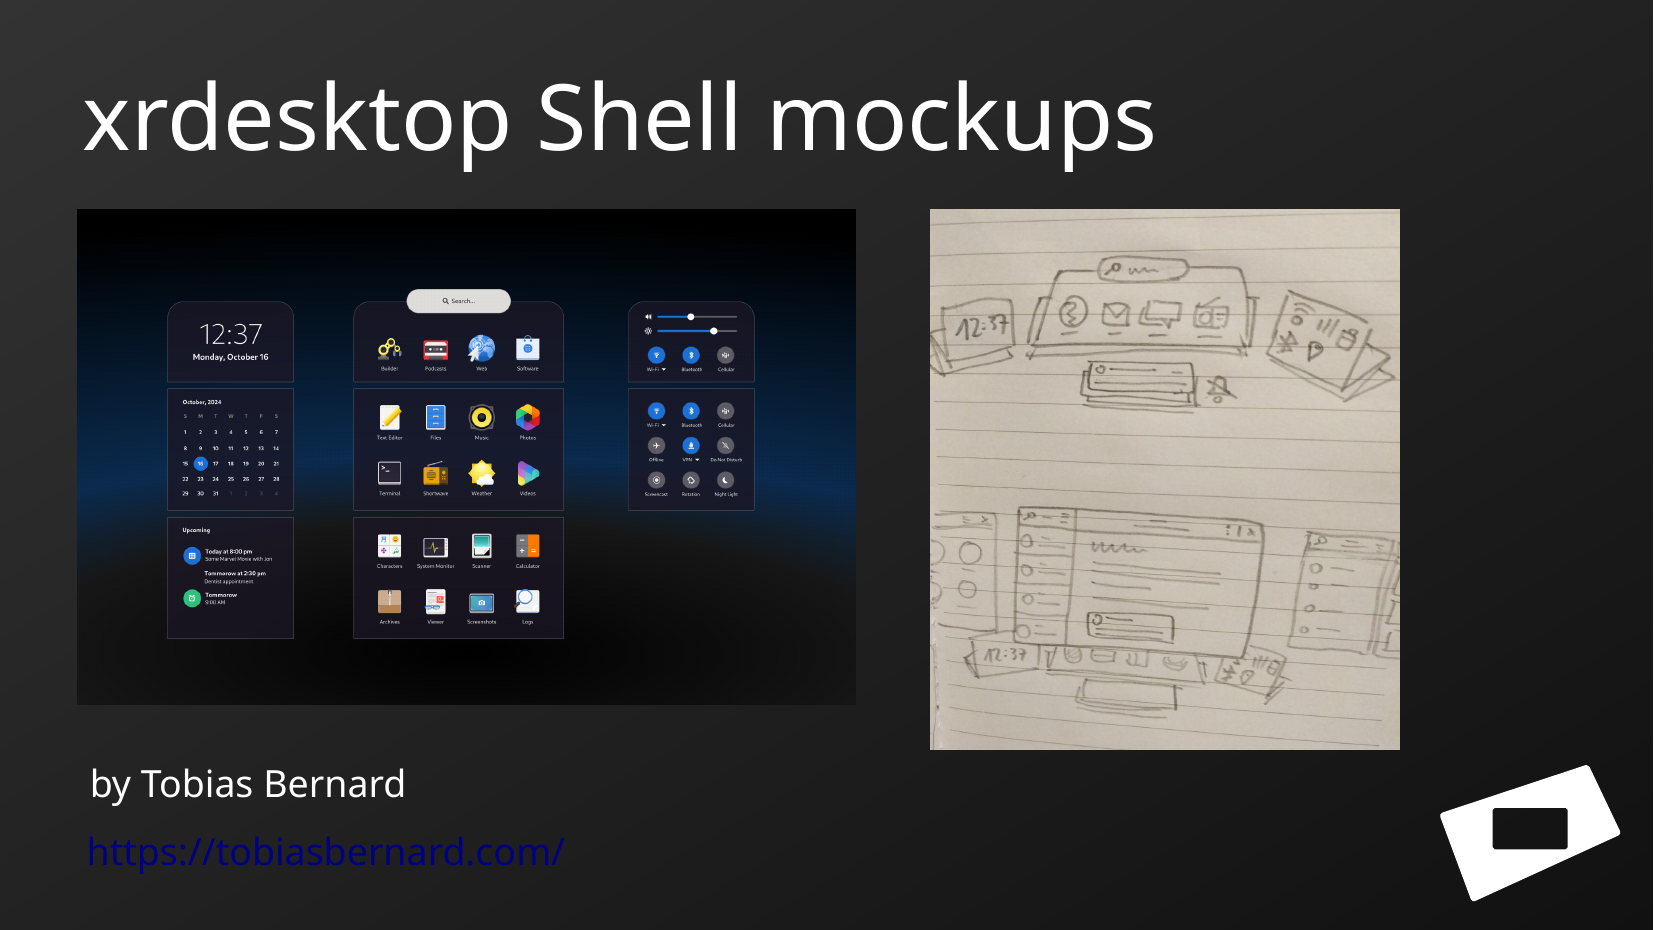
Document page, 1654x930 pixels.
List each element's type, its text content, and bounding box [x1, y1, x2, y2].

text_box https://tobiasbernard.com/ [71, 818, 646, 901]
title xrdesktop Shell mockups [82, 37, 1571, 193]
picture [77, 209, 856, 706]
picture [1440, 765, 1621, 902]
picture [930, 209, 1400, 750]
text_box by Tobias Bernard [75, 750, 556, 811]
